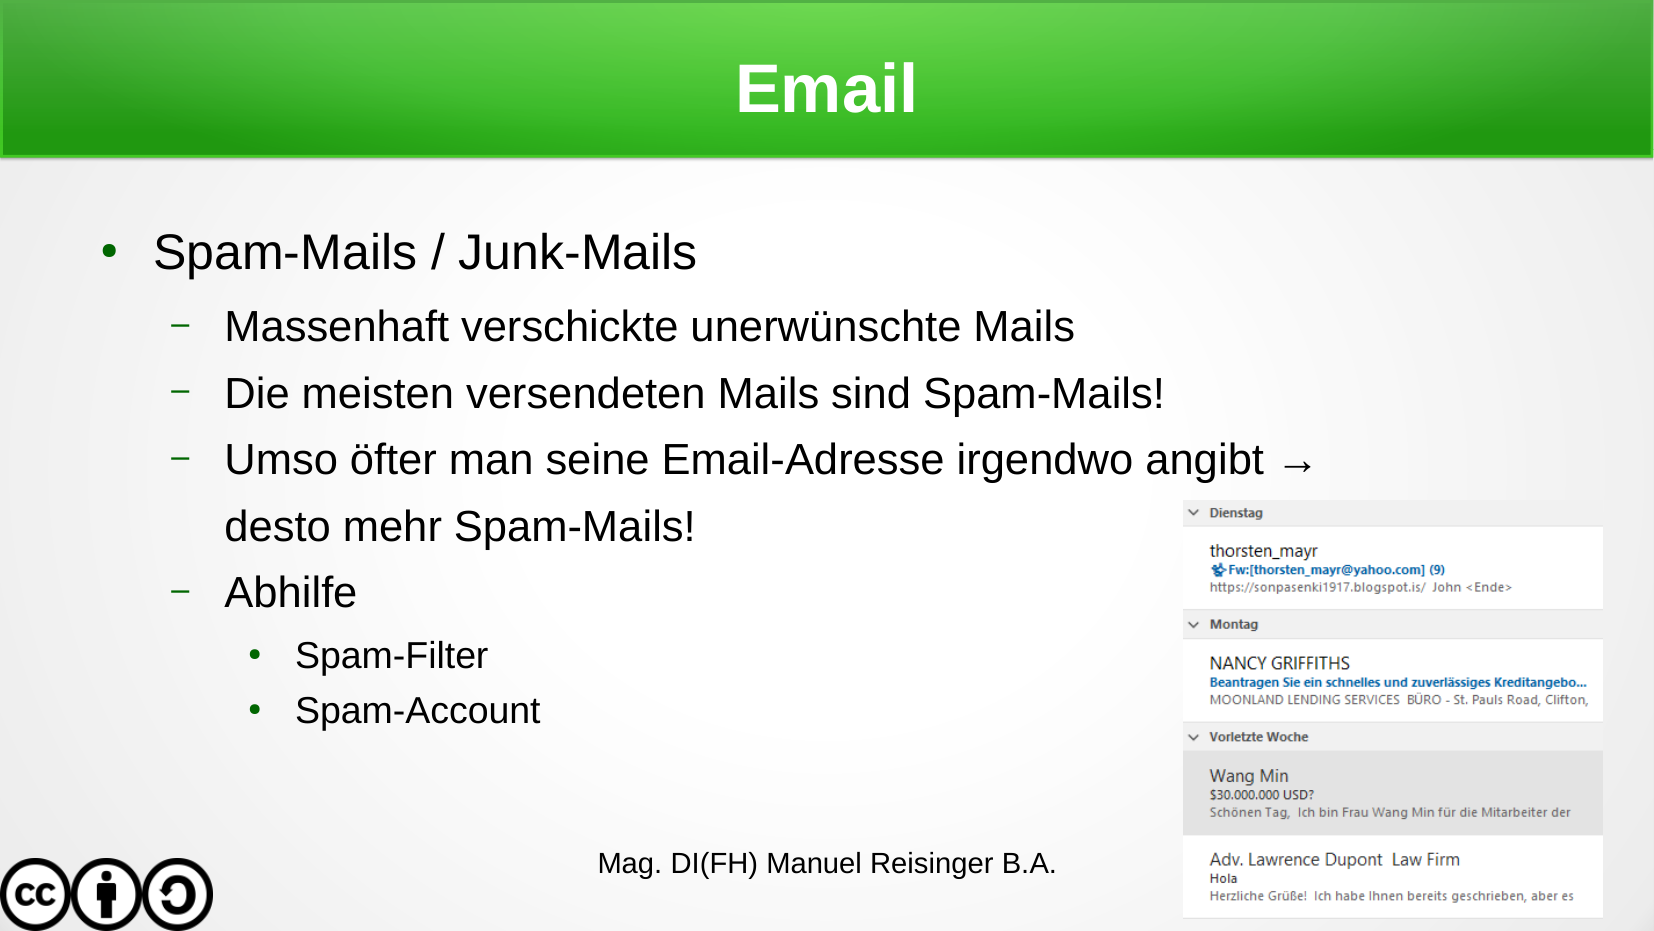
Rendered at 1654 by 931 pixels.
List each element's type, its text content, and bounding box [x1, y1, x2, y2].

picture [0, 858, 213, 931]
picture [1183, 500, 1603, 919]
title Email [82, 35, 1571, 142]
list Spam-Mails / Junk-Mails Massenhaft verschickte unerwünschte Mails Die meisten versendeten Mails sind Spam-Mails! Umso öfter man seine Email-Adresse irgendwo angibt → desto mehr Spam-Mails! Abhilfe Spam-Filter Spam-Account [82, 224, 1571, 764]
